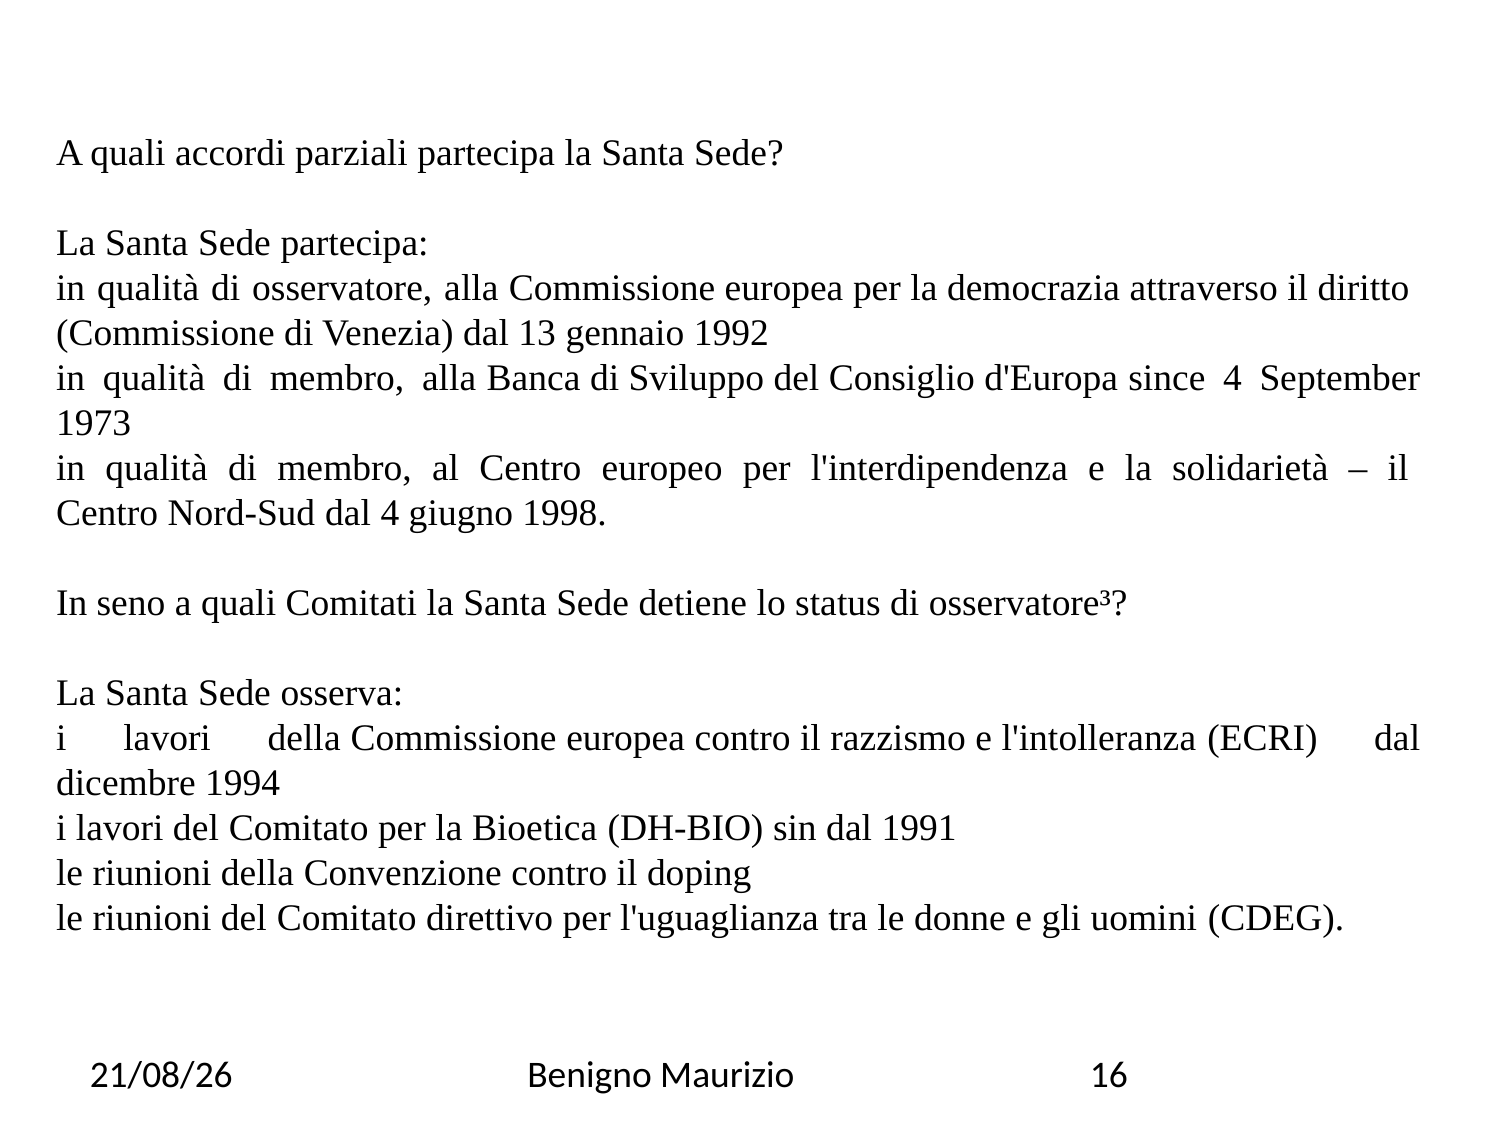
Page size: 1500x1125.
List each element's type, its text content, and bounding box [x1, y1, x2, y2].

slide_number <numero> [1074, 1042, 1425, 1103]
footer Benigno Maurizio [512, 1042, 988, 1103]
text_box A quali accordi parziali partecipa la Santa Sede? La Santa Sede partecipa: in qualità di osservatore, alla Commissione europea per la democrazia attraverso il diritto (Commissione di Venezia) dal 13 gennaio 1992 in qualità di membro, alla Banca di Sviluppo del Consiglio d'Europa since 4 September 1973 in qualità di membro, al Centro europeo per l'interdipendenza e la solidarietà – il Centro Nord-Sud dal 4 giugno 1998. In seno a quali Comitati la Santa Sede detiene lo status di osservatore³? La Santa Sede osserva: i lavori della Commissione europea contro il razzismo e l'intolleranza (ECRI) dal dicembre 1994 i lavori del Comitato per la Bioetica (DH-BIO) sin dal 1991 le riunioni della Convenzione contro il doping le riunioni del Comitato direttivo per l'uguaglianza tra le donne e gli uomini (CDEG). [41, 30, 1436, 991]
slide_number 14/07/15 [75, 1042, 425, 1103]
